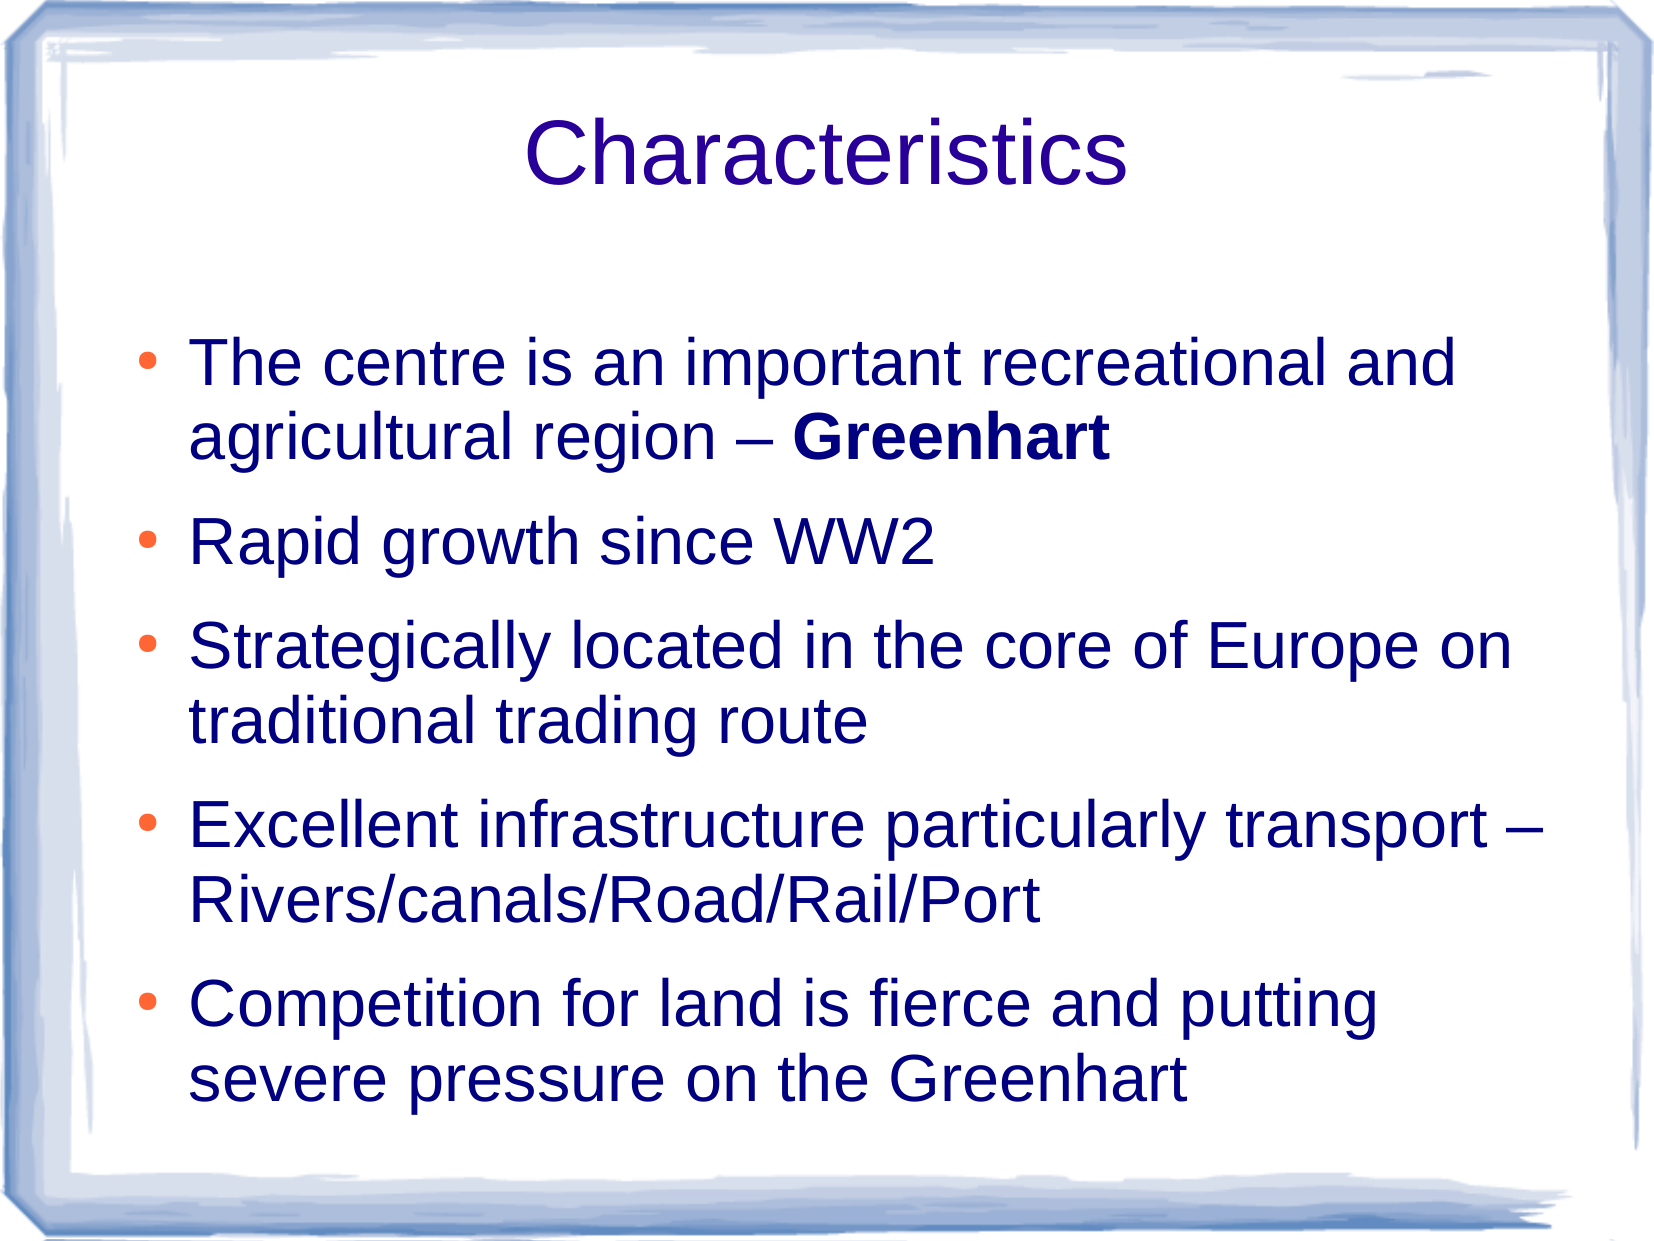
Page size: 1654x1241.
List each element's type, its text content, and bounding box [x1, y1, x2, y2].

list The centre is an important recreational and agricultural region – Greenhart Rapid growth since WW2 Strategically located in the core of Europe on traditional trading route Excellent infrastructure particularly transport – Rivers/canals/Road/Rail/Port Competition for land is fierce and putting severe pressure on the Greenhart [118, 324, 1571, 1221]
title Characteristics [82, 56, 1571, 250]
picture [0, 0, 1654, 1241]
